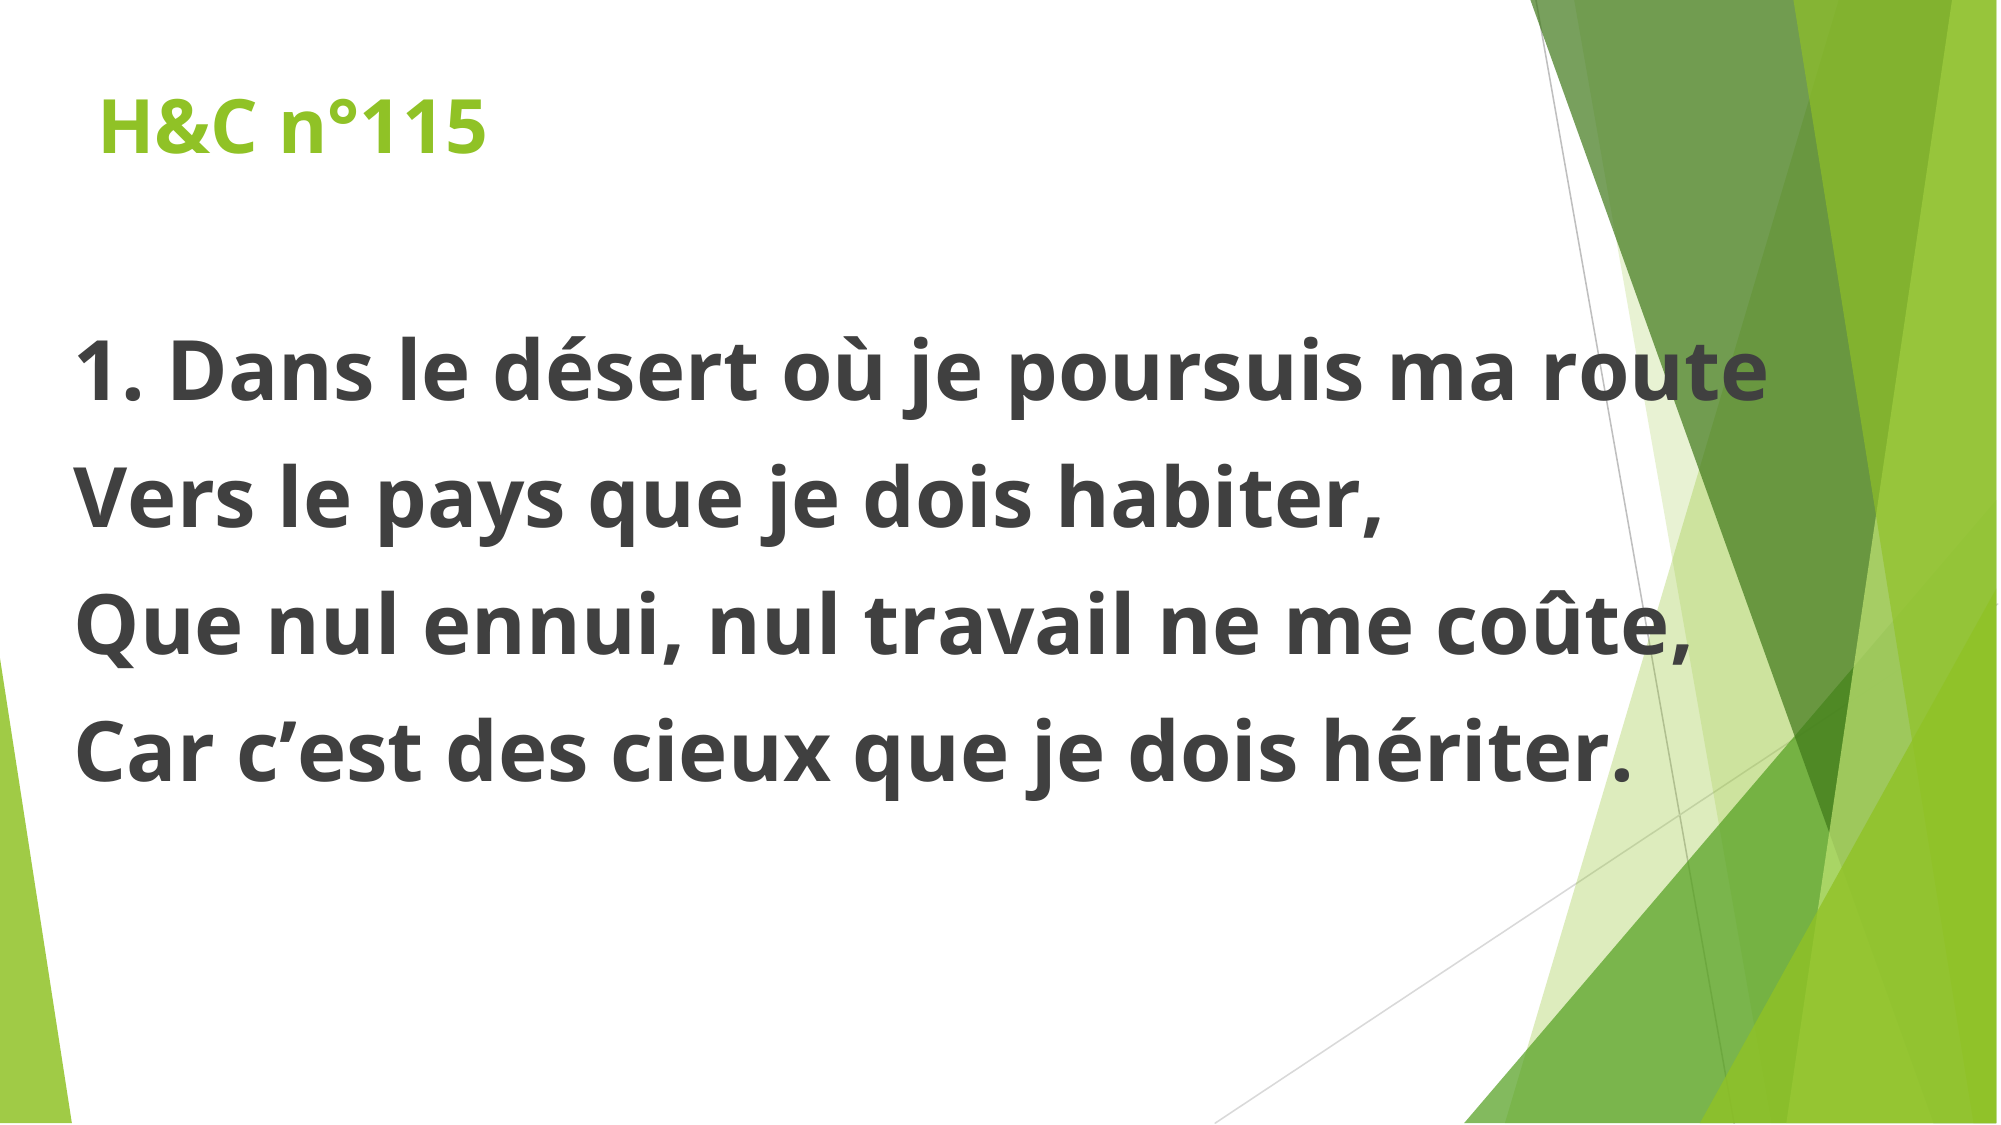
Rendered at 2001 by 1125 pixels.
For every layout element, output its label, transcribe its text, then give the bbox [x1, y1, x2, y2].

text_box 1. Dans le désert où je poursuis ma route Vers le pays que je dois habiter, Que nul ennui, nul travail ne me coûte, Car c’est des cieux que je dois hériter. [59, 295, 2001, 1037]
text_box H&C n°115 [82, 70, 1522, 178]
